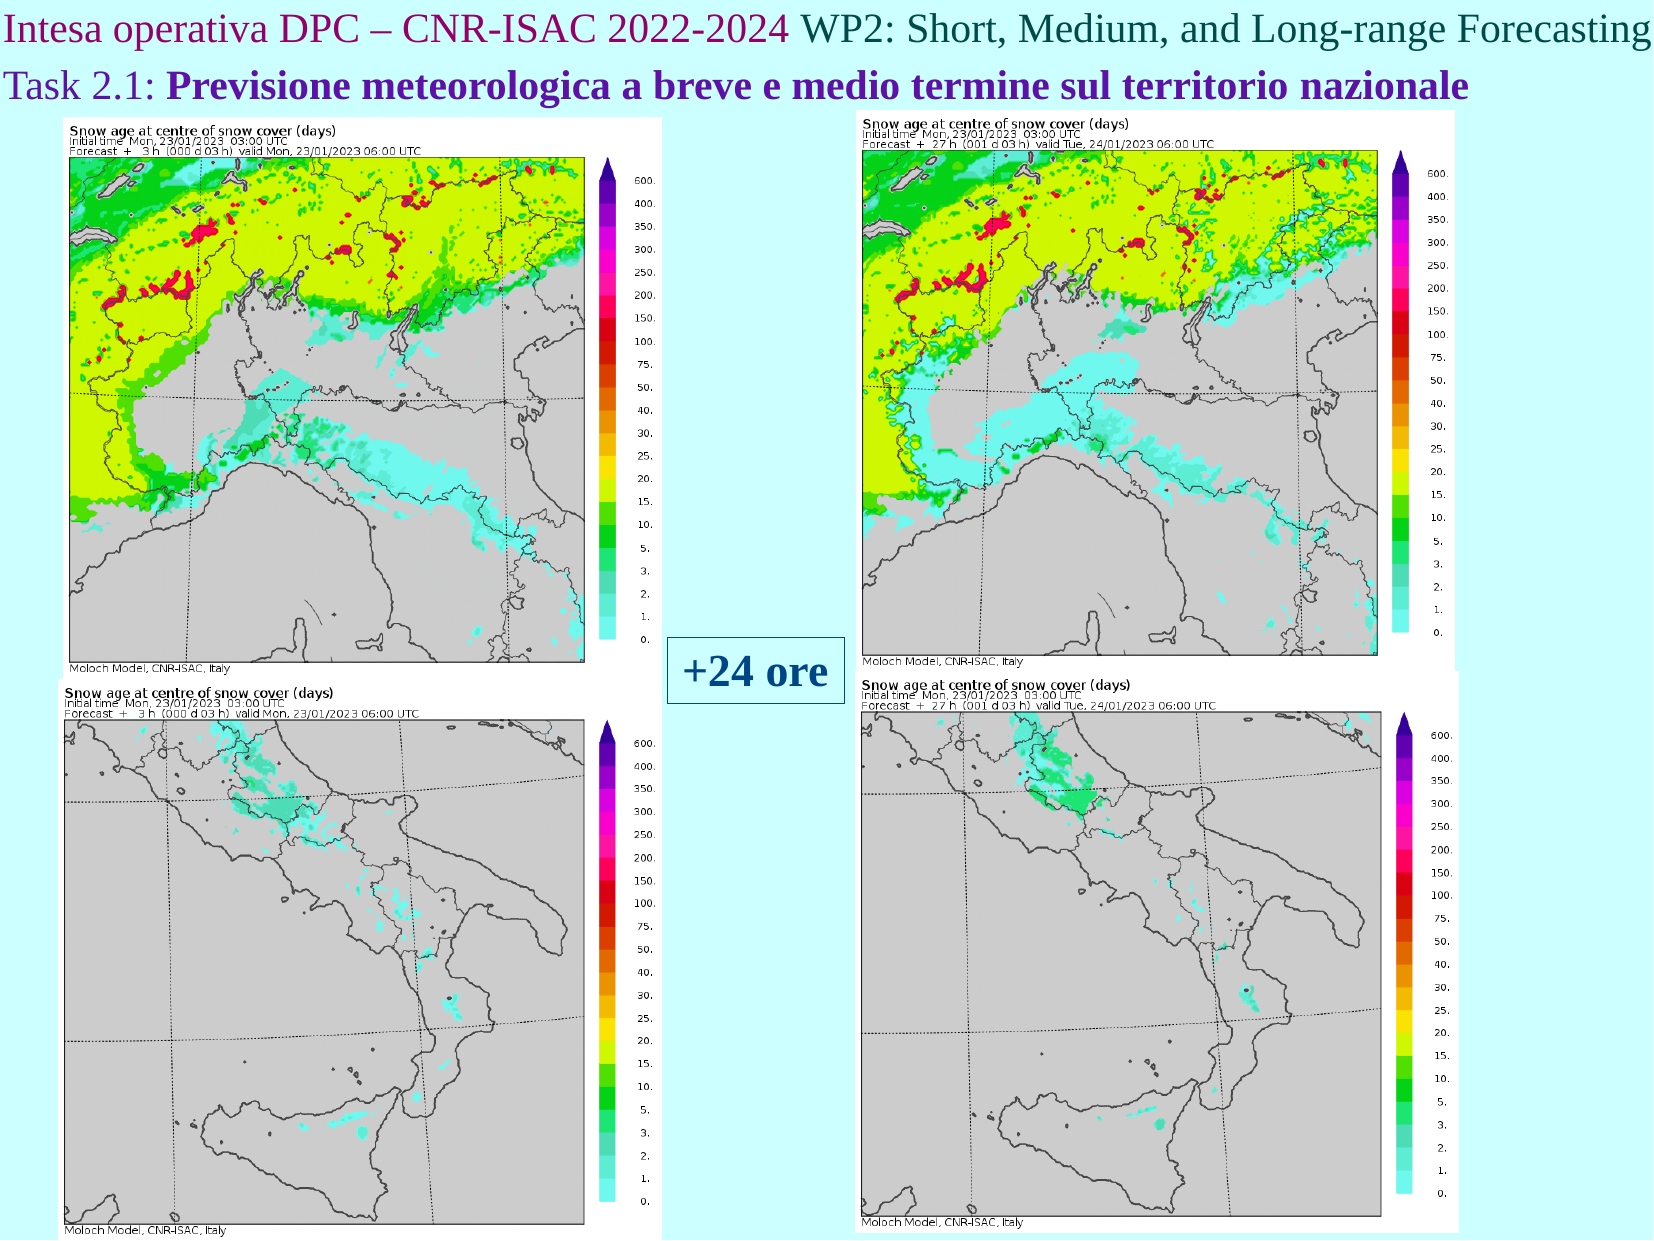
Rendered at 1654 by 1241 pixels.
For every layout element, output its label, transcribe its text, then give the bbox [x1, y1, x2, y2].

picture [58, 117, 662, 1241]
text_box Intesa operativa DPC – CNR-ISAC 2022-2024 WP2: Short, Medium, and Long-range Forecasting Task 2.1: Previsione meteorologica a breve e medio termine sul territorio nazionale [0, 2, 1654, 148]
text_box +24 ore [667, 637, 845, 704]
picture [855, 110, 1459, 1233]
